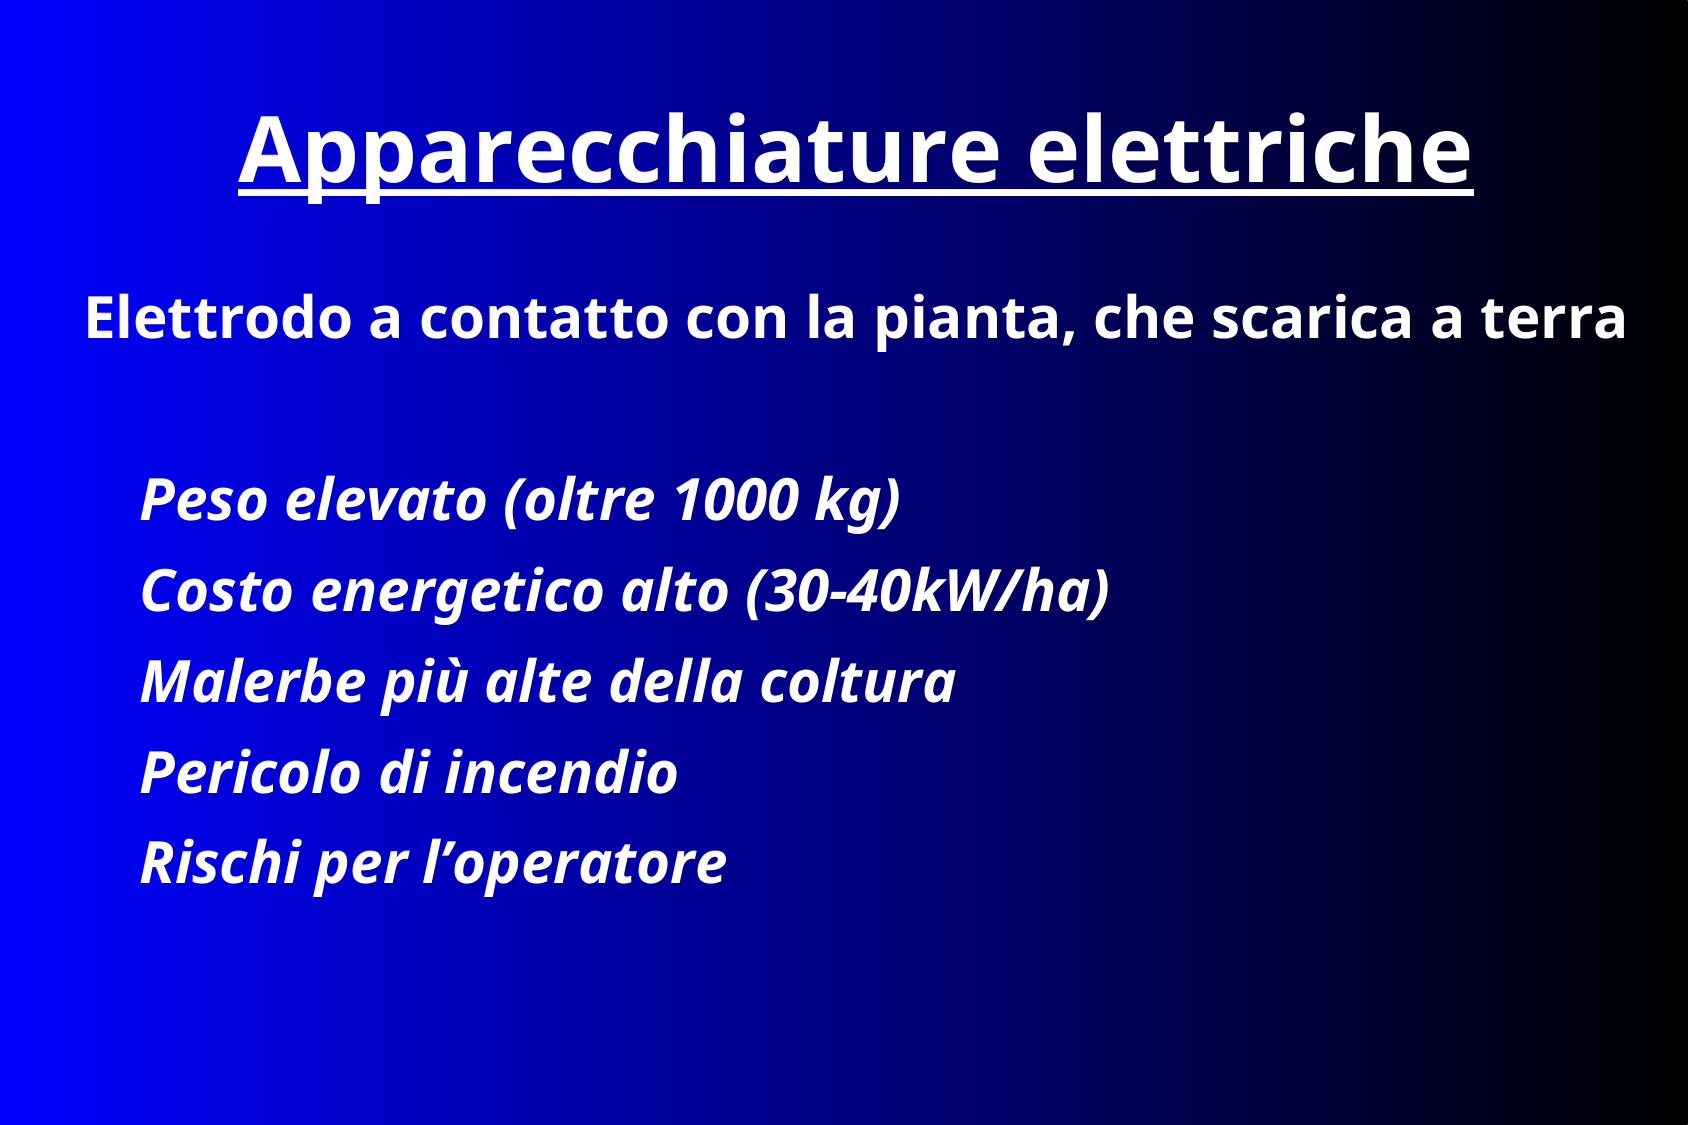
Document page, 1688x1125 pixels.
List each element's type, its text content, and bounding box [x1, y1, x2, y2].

text_box Apparecchiature elettriche Elettrodo a contatto con la pianta, che scarica a terra Peso elevato (oltre 1000 kg) Costo energetico alto (30-40kW/ha) Malerbe più alte della coltura Pericolo di incendio Rischi per l’operatore [49, 49, 1663, 904]
